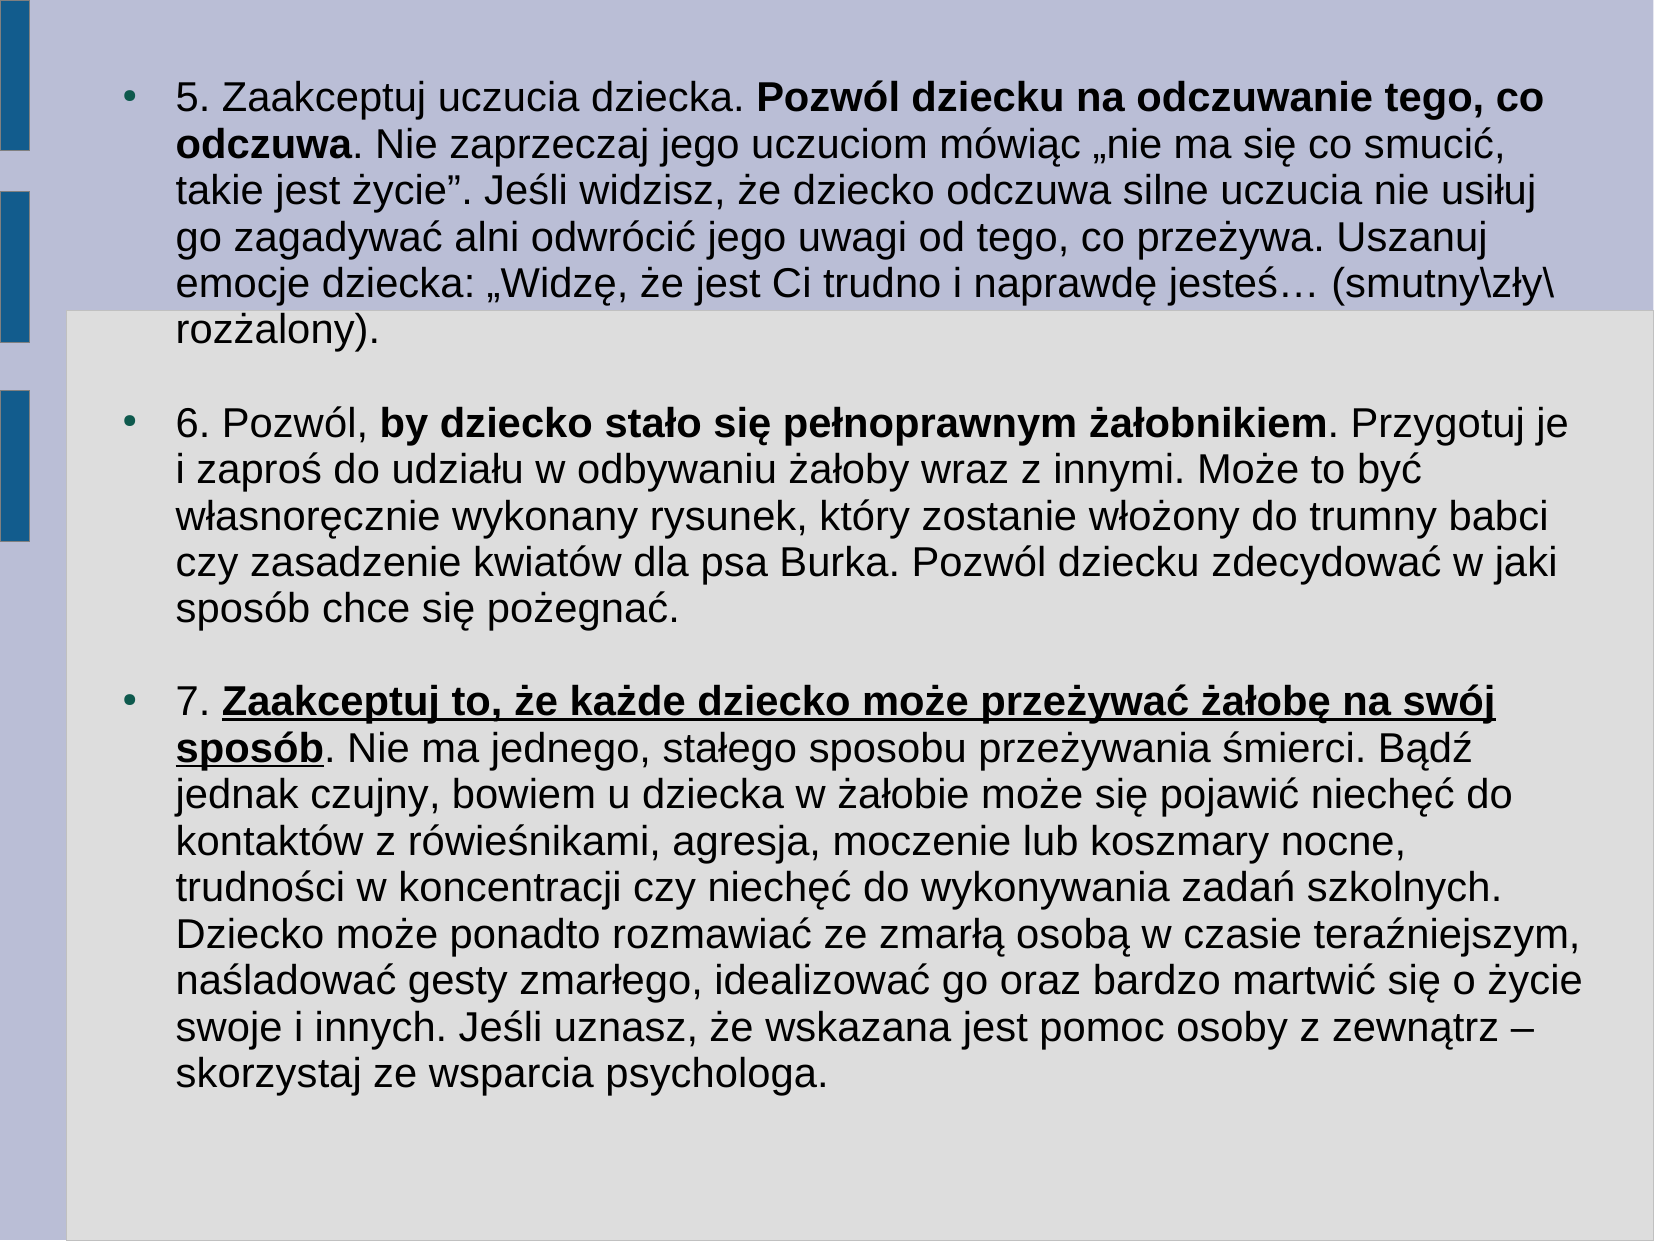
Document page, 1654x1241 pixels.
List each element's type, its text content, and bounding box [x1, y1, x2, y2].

list 5. Zaakceptuj uczucia dziecka. Pozwól dziecku na odczuwanie tego, co odczuwa. Nie zaprzeczaj jego uczuciom mówiąc „nie ma się co smucić, takie jest życie”. Jeśli widzisz, że dziecko odczuwa silne uczucia nie usiłuj go zagadywać alni odwrócić jego uwagi od tego, co przeżywa. Uszanuj emocje dziecka: „Widzę, że jest Ci trudno i naprawdę jesteś… (smutny\zły\rozżalony). 6. Pozwól, by dziecko stało się pełnoprawnym żałobnikiem. Przygotuj je i zaproś do udziału w odbywaniu żałoby wraz z innymi. Może to być własnoręcznie wykonany rysunek, który zostanie włożony do trumny babci czy zasadzenie kwiatów dla psa Burka. Pozwól dziecku zdecydować w jaki sposób chce się pożegnać. 7. Zaakceptuj to, że każde dziecko może przeżywać żałobę na swój sposób. Nie ma jednego, stałego sposobu przeżywania śmierci. Bądź jednak czujny, bowiem u dziecka w żałobie może się pojawić niechęć do kontaktów z rówieśnikami, agresja, moczenie lub koszmary nocne, trudności w koncentracji czy niechęć do wykonywania zadań szkolnych. Dziecko może ponadto rozmawiać ze zmarłą osobą w czasie teraźniejszym, naśladować gesty zmarłego, idealizować go oraz bardzo martwić się o życie swoje i innych. Jeśli uznasz, że wskazana jest pomoc osoby z zewnątrz – skorzystaj ze wsparcia psychologa. [104, 73, 1588, 1161]
